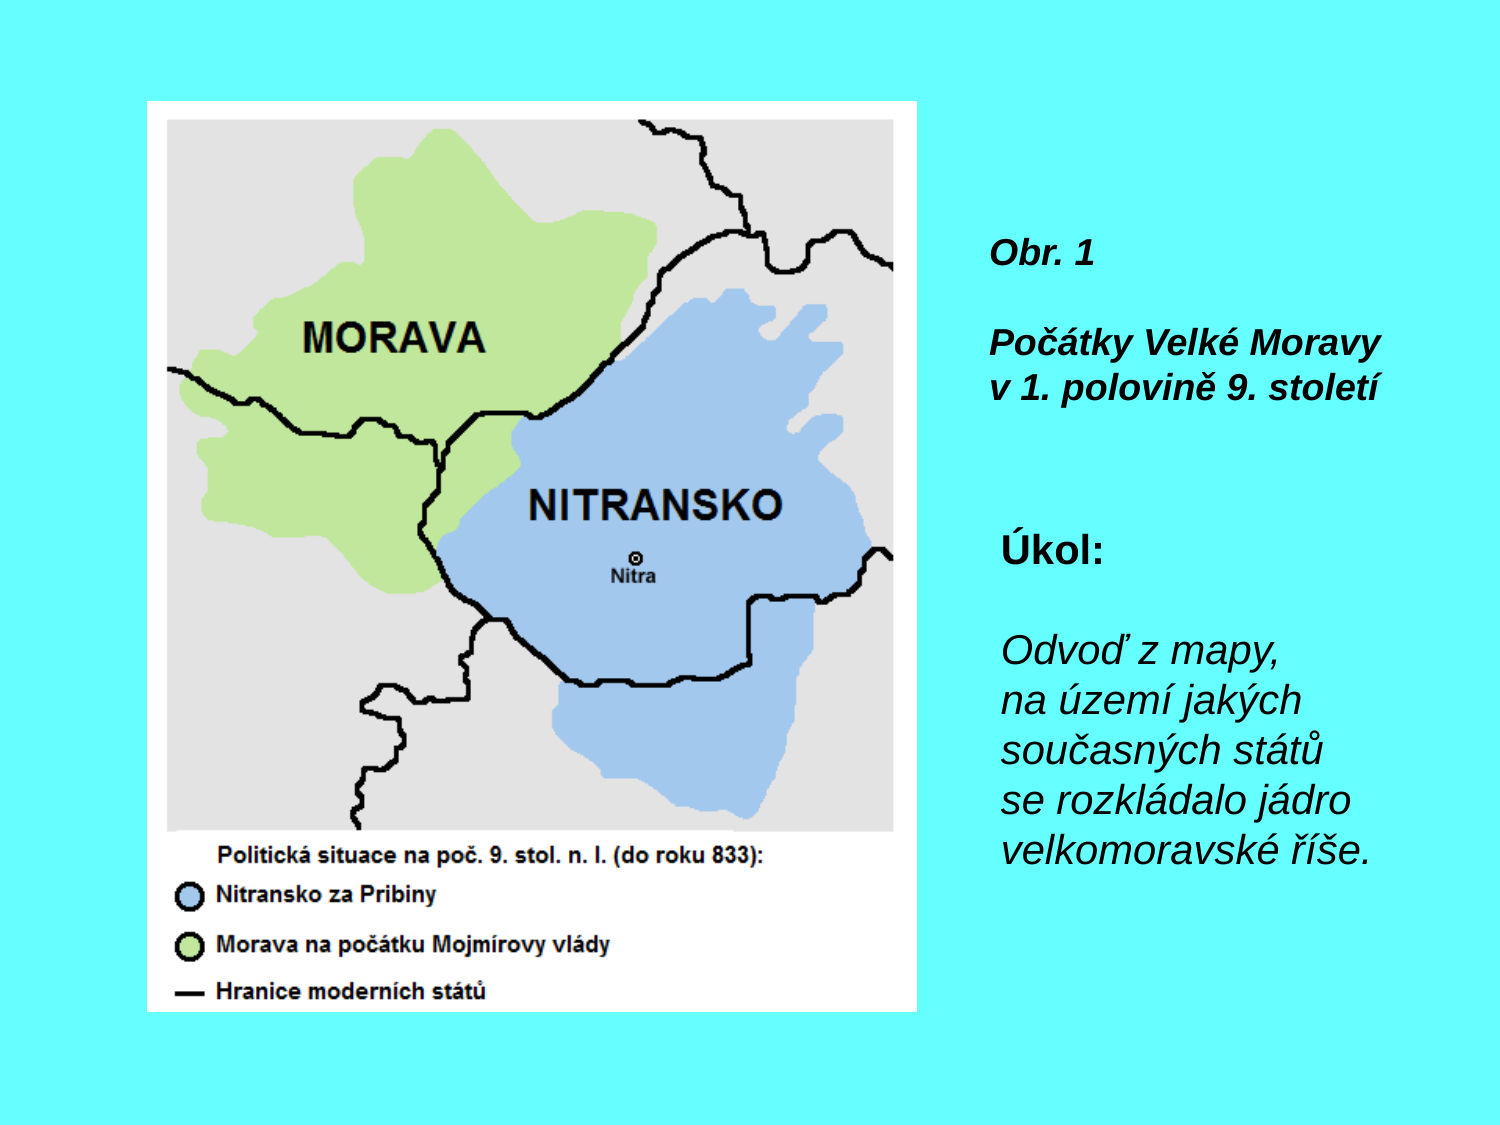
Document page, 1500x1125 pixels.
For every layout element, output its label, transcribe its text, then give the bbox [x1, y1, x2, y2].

picture [147, 101, 917, 1012]
text_box Obr. 1 Počátky Velké Moravy v 1. polovině 9. století [974, 219, 1424, 416]
text_box Úkol: Odvoď z mapy, na území jakých současných států se rozkládalo jádro velkomoravské říše. [986, 515, 1388, 881]
